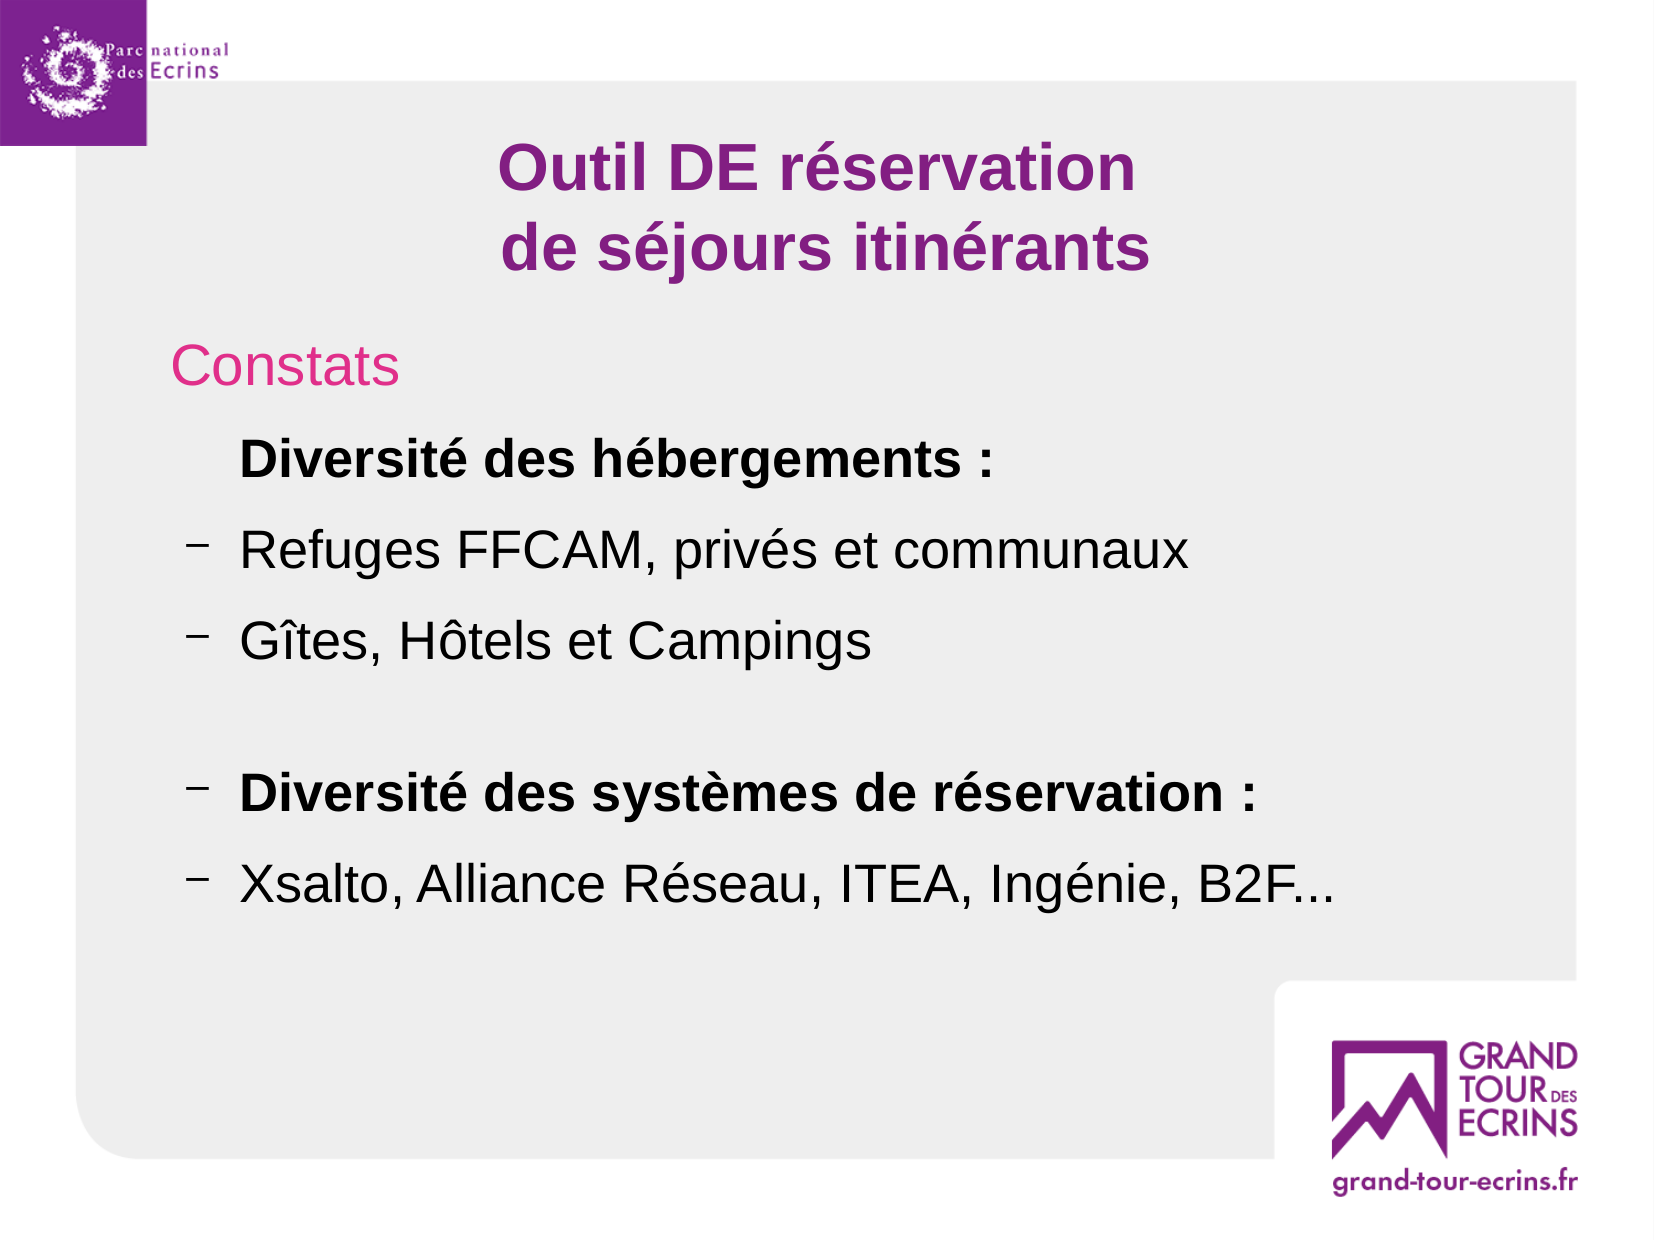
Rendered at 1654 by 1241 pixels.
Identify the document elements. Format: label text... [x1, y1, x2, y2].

list Constats Diversité des hébergements : Refuges FFCAM, privés et communaux Gîtes, Hôtels et Campings Diversité des systèmes de réservation : Xsalto, Alliance Réseau, ITEA, Ingénie, B2F... [82, 320, 1571, 1108]
title Outil DE réservation de séjours itinérants [82, 87, 1571, 320]
picture [0, 0, 1654, 1241]
